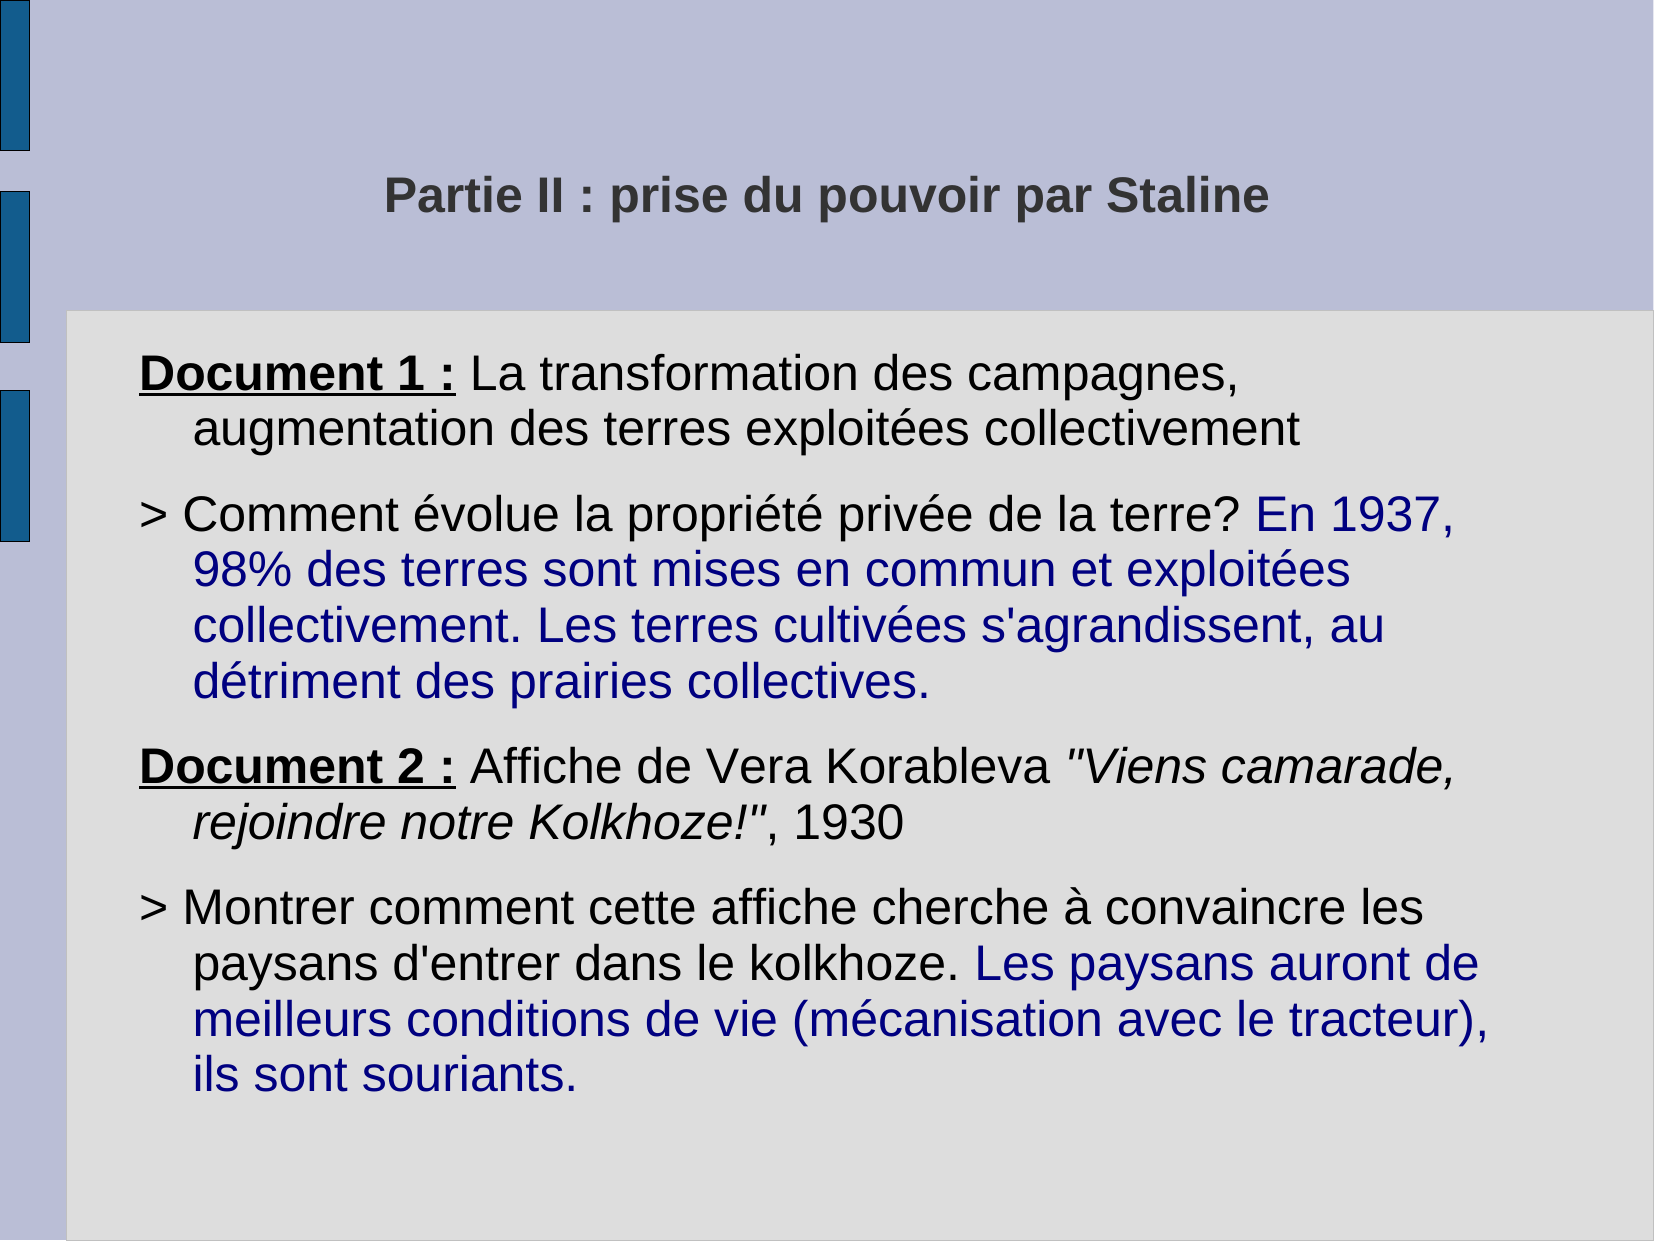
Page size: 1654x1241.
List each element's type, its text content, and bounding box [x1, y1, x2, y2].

list Document 1 : La transformation des campagnes, augmentation des terres exploitées collectivement > Comment évolue la propriété privée de la terre? En 1937, 98% des terres sont mises en commun et exploitées collectivement. Les terres cultivées s'agrandissent, au détriment des prairies collectives. Document 2 : Affiche de Vera Korableva "Viens camarade, rejoindre notre Kolkhoze!", 1930 > Montrer comment cette affiche cherche à convaincre les paysans d'entrer dans le kolkhoze. Les paysans auront de meilleurs conditions de vie (mécanisation avec le tracteur), ils sont souriants. [121, 344, 1534, 1127]
title Partie II : prise du pouvoir par Staline [121, 91, 1534, 299]
